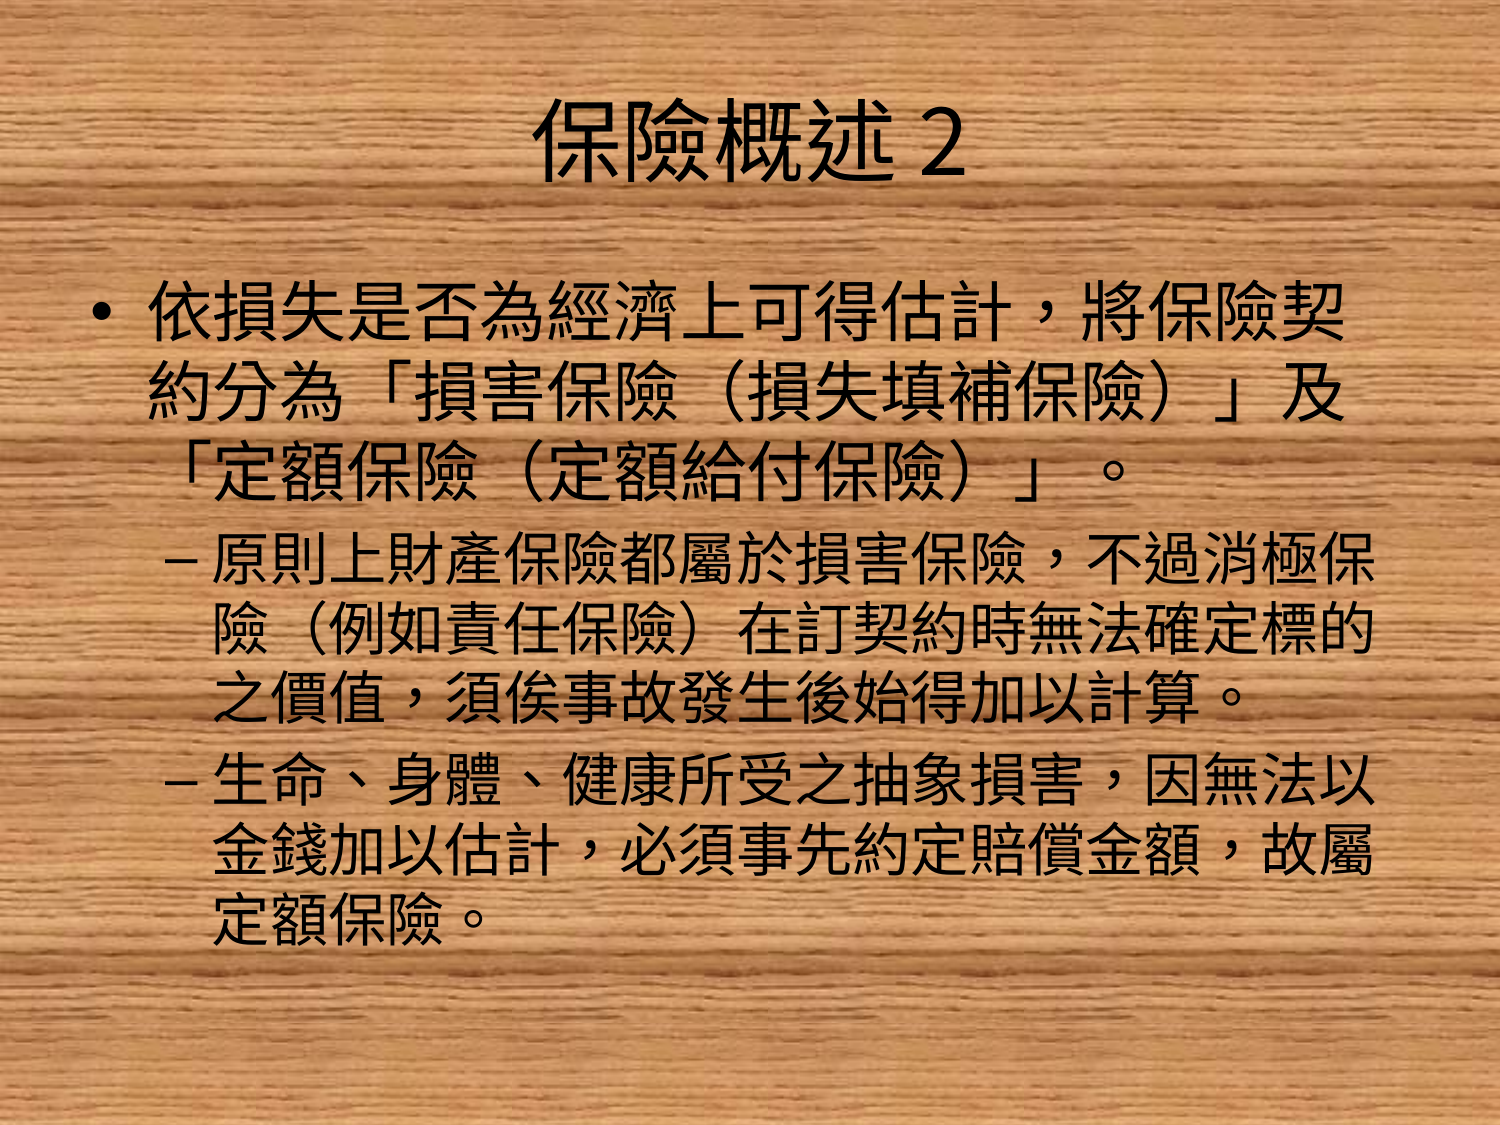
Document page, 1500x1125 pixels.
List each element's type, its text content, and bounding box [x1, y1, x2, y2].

title 保險概述2 [75, 45, 1425, 233]
picture [0, 0, 1500, 1125]
list 依損失是否為經濟上可得估計，將保險契約分為「損害保險（損失填補保險）」及「定額保險（定額給付保險）」。 原則上財產保險都屬於損害保險，不過消極保險（例如責任保險）在訂契約時無法確定標的之價值，須俟事故發生後始得加以計算。 生命、身體、健康所受之抽象損害，因無法以金錢加以估計，必須事先約定賠償金額，故屬定額保險。 [75, 262, 1425, 1005]
